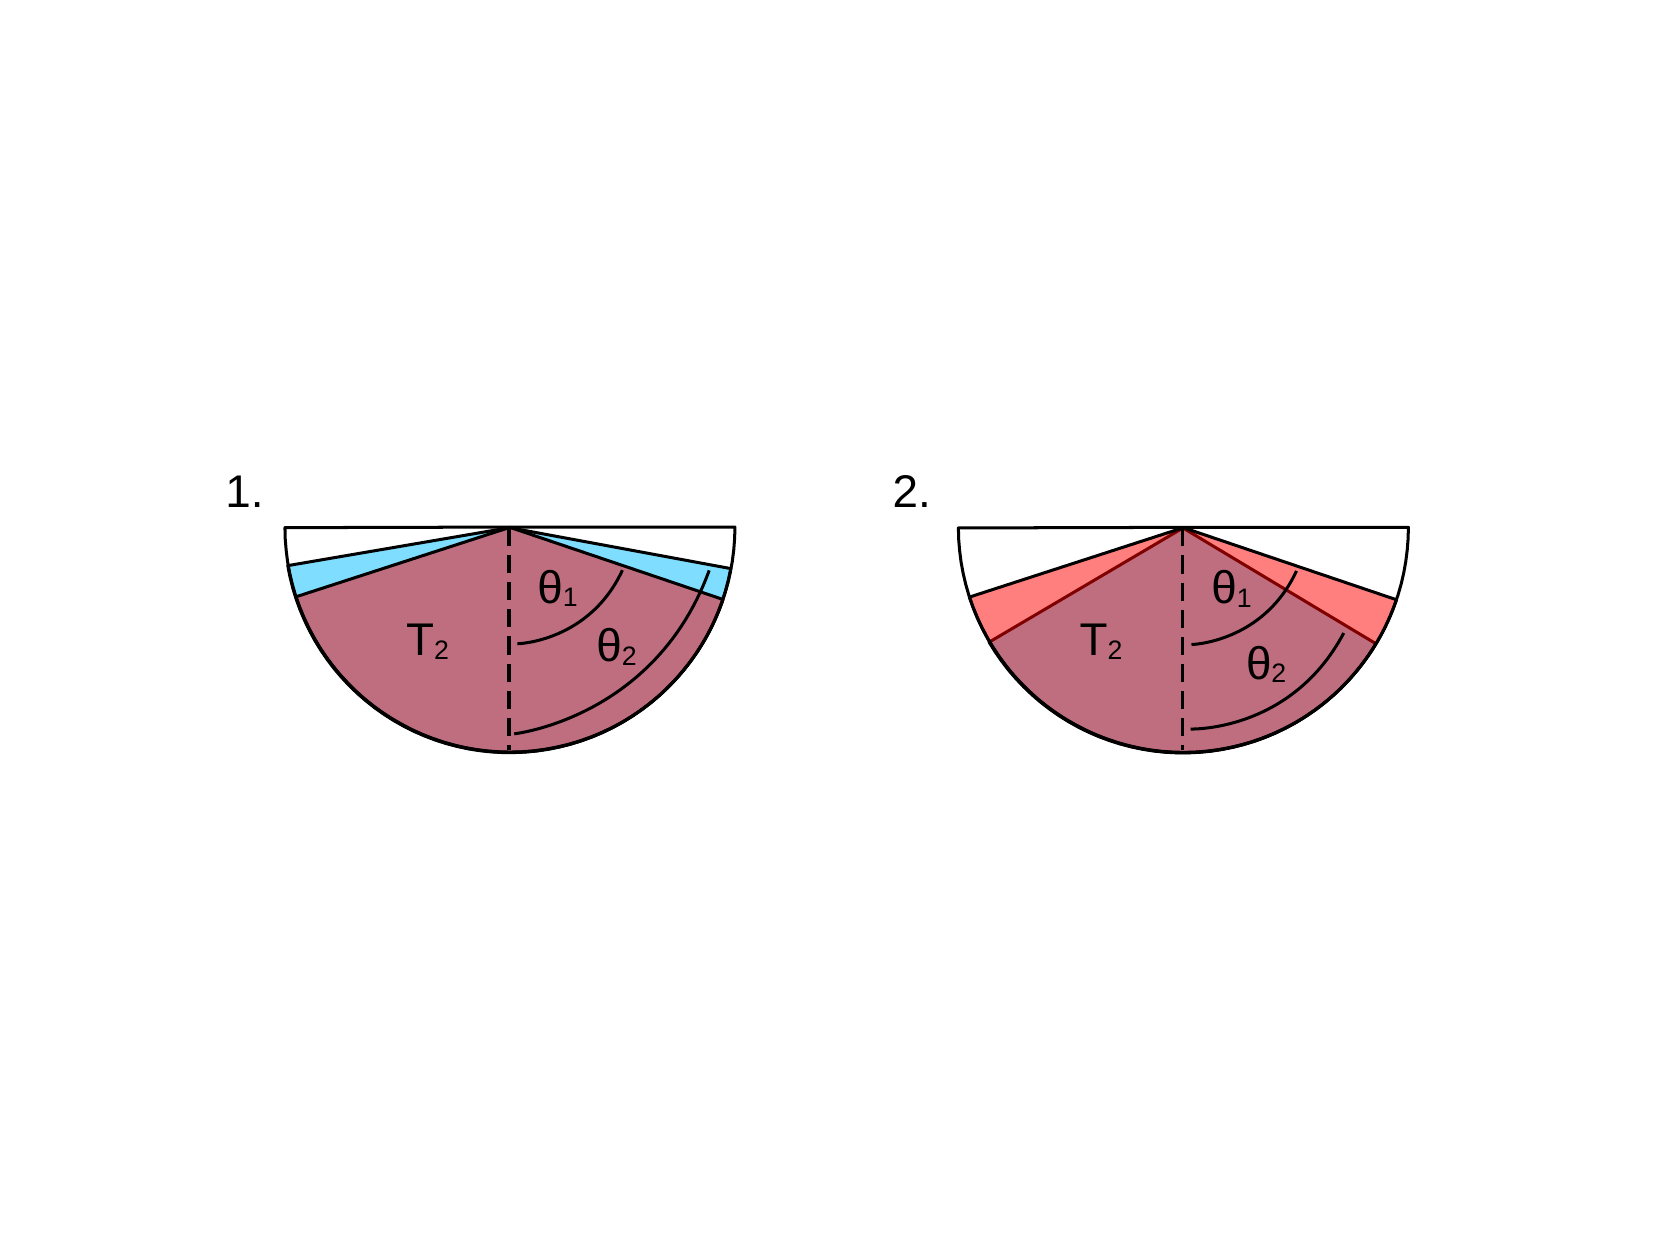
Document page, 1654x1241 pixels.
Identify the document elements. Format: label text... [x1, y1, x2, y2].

text_box θ2 [627, 642, 673, 688]
text_box [290, 529, 729, 750]
text_box 2. [855, 459, 969, 535]
text_box θ1 [501, 554, 614, 630]
text_box [1288, 563, 1395, 700]
text_box θ2 [560, 612, 673, 688]
text_box θ2 [1209, 630, 1323, 706]
text_box θ1 [1175, 555, 1288, 631]
text_box θ2 [1279, 669, 1323, 706]
text_box T2 [1044, 606, 1158, 682]
text_box 1. [188, 459, 301, 535]
text_box [972, 529, 1316, 750]
text_box T2 [371, 606, 484, 682]
